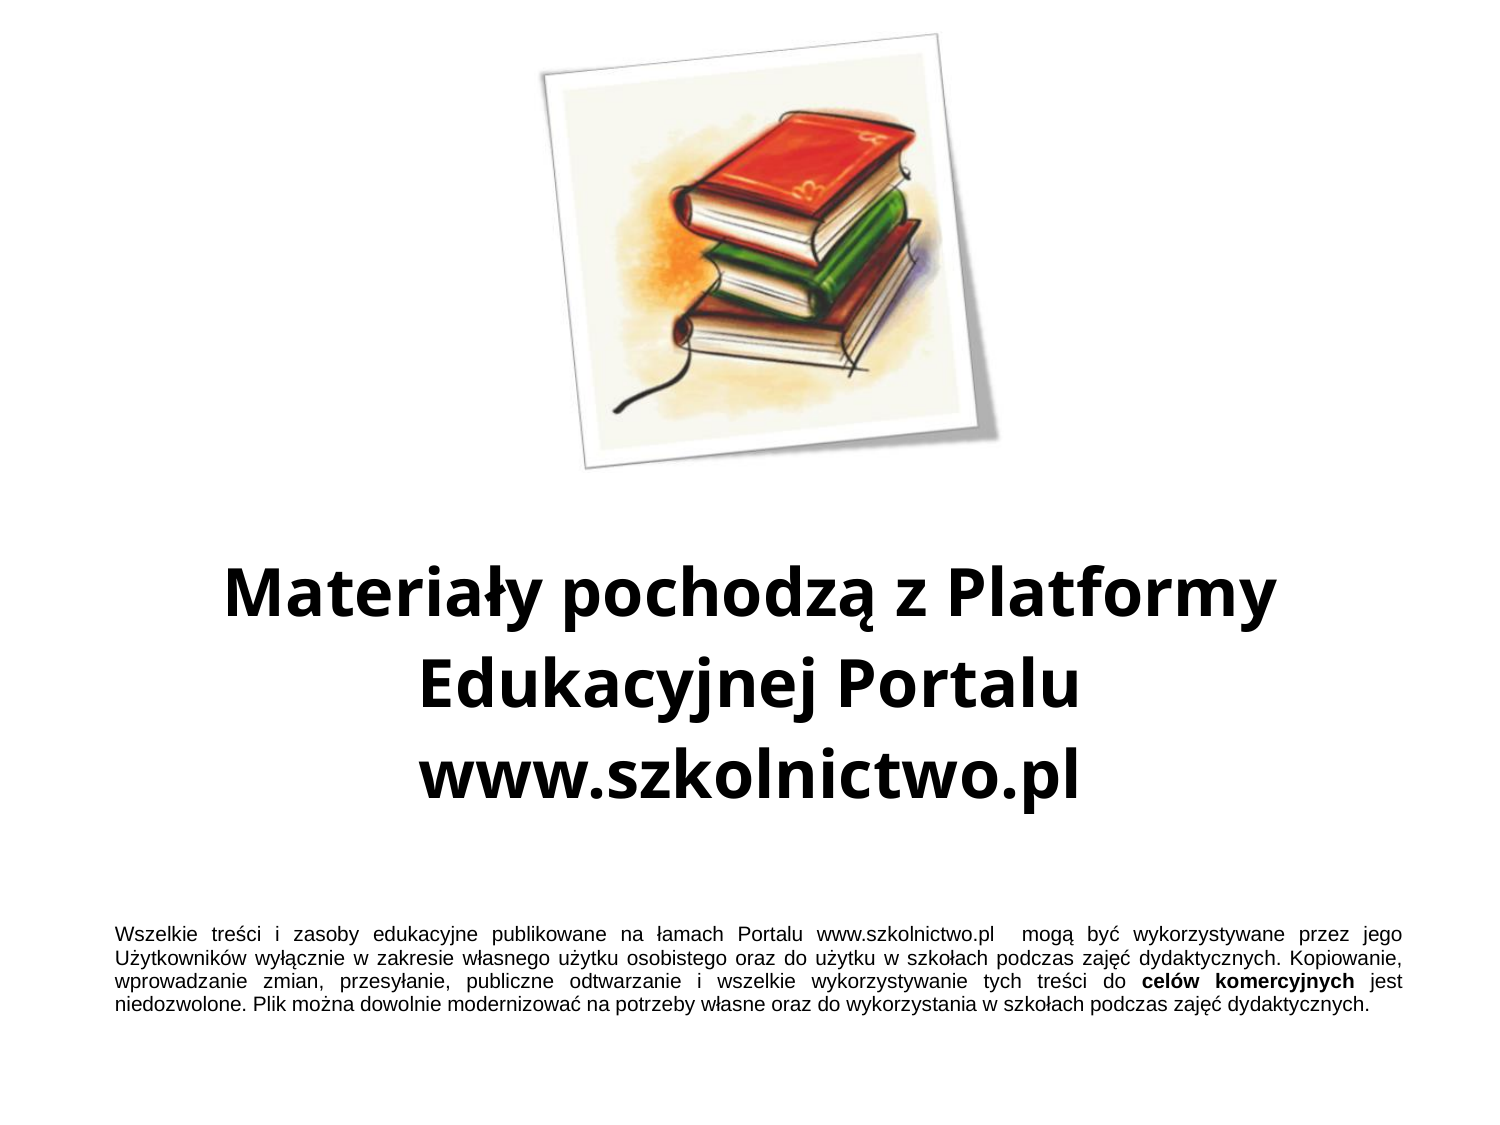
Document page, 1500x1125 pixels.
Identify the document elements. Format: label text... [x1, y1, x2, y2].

title Materiały pochodzą z Platformy Edukacyjnej Portalu www.szkolnictwo.pl [112, 561, 1388, 803]
picture [534, 31, 1004, 473]
text_box Wszelkie treści i zasoby edukacyjne publikowane na łamach Portalu www.szkolnictwo.pl mogą być wykorzystywane przez jego Użytkowników wyłącznie w zakresie własnego użytku osobistego oraz do użytku w szkołach podczas zajęć dydaktycznych. Kopiowanie, wprowadzanie zmian, przesyłanie, publiczne odtwarzanie i wszelkie wykorzystywanie tych treści do celów komercyjnych jest niedozwolone. Plik można dowolnie modernizować na potrzeby własne oraz do wykorzystania w szkołach podczas zajęć dydaktycznych. [88, 915, 1418, 1024]
